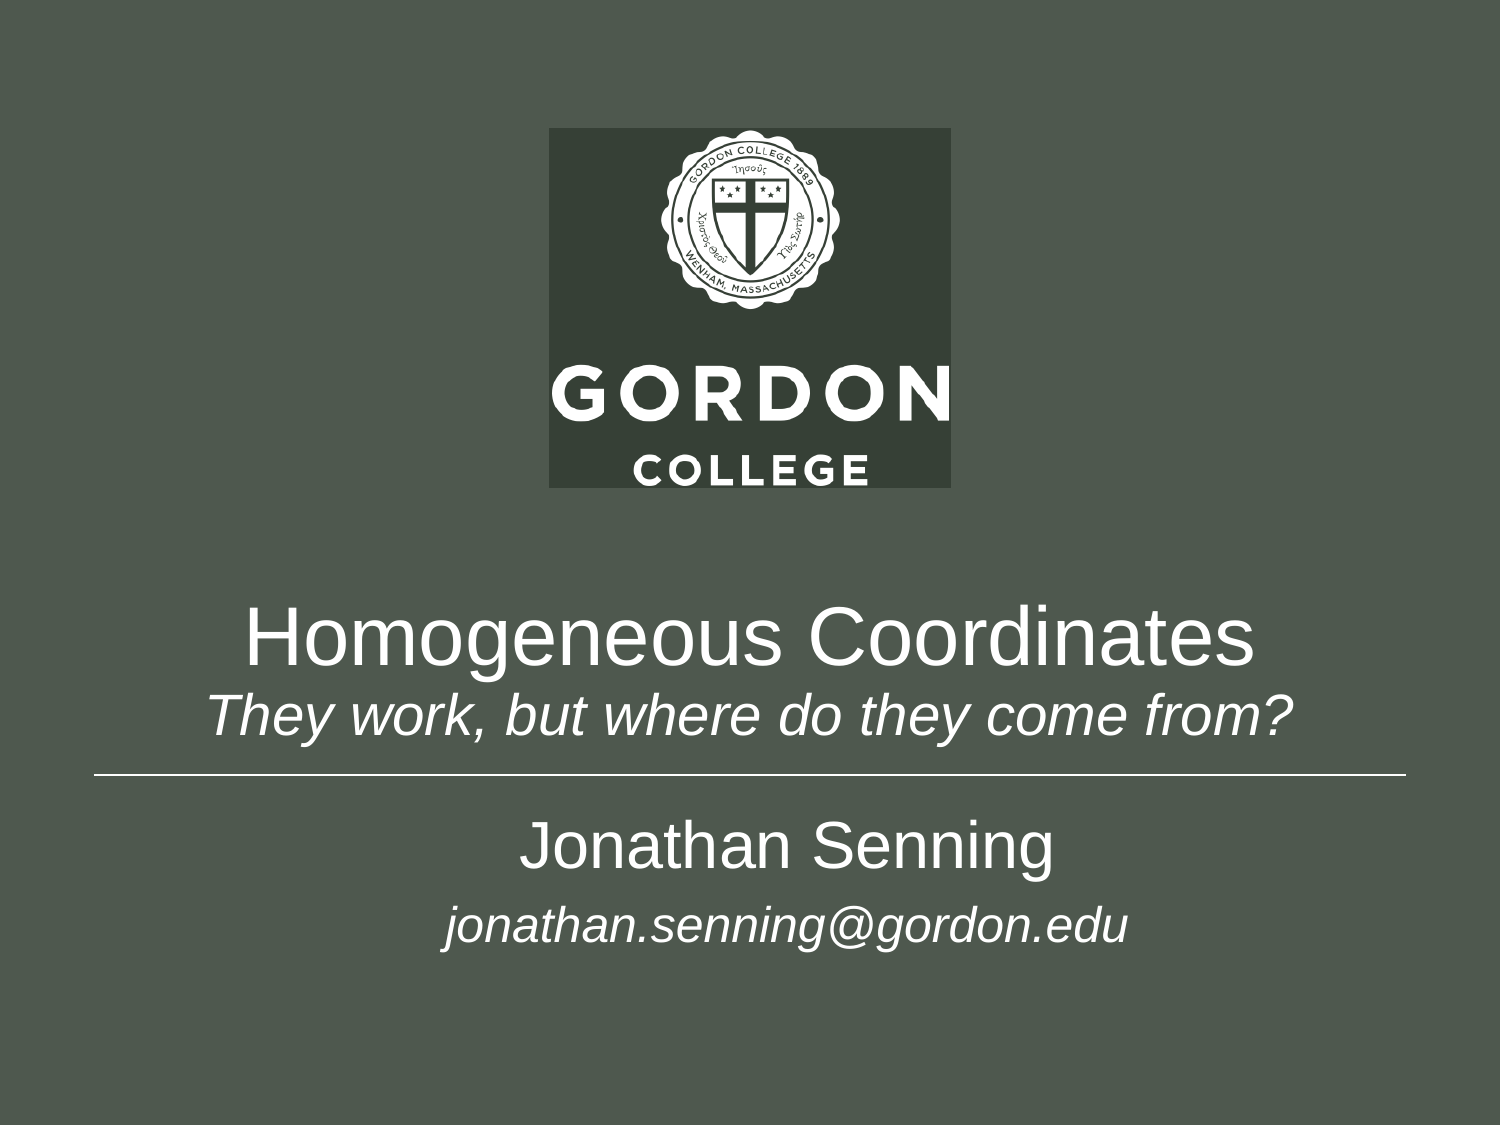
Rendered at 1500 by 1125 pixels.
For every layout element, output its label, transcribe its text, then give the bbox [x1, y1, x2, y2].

title Homogeneous Coordinates They work, but where do they come from? [125, 582, 1375, 756]
subtitle Jonathan Senning jonathan.senning@gordon.edu [125, 800, 1375, 1001]
picture [549, 128, 951, 488]
